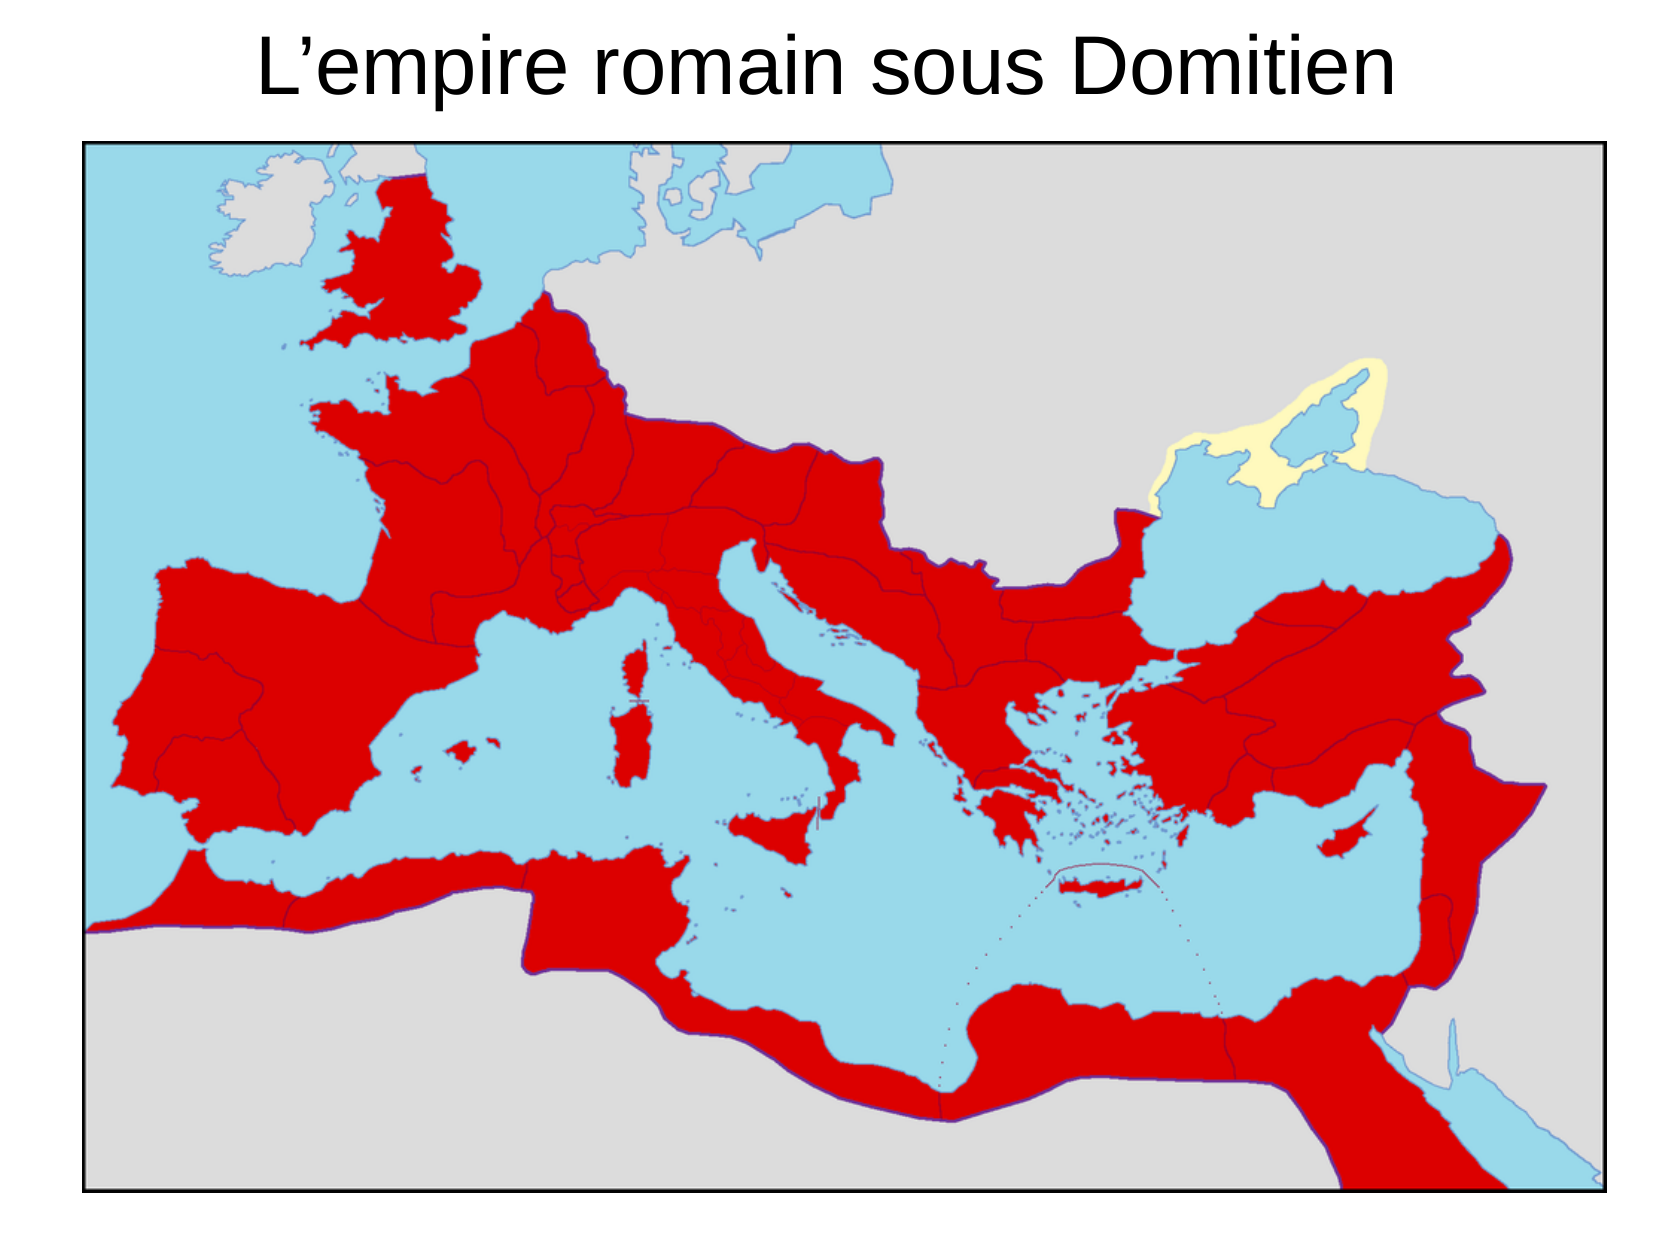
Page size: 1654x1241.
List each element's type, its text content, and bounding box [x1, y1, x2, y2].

text_box L’empire romain sous Domitien [35, 11, 1619, 120]
picture [82, 141, 1607, 1193]
